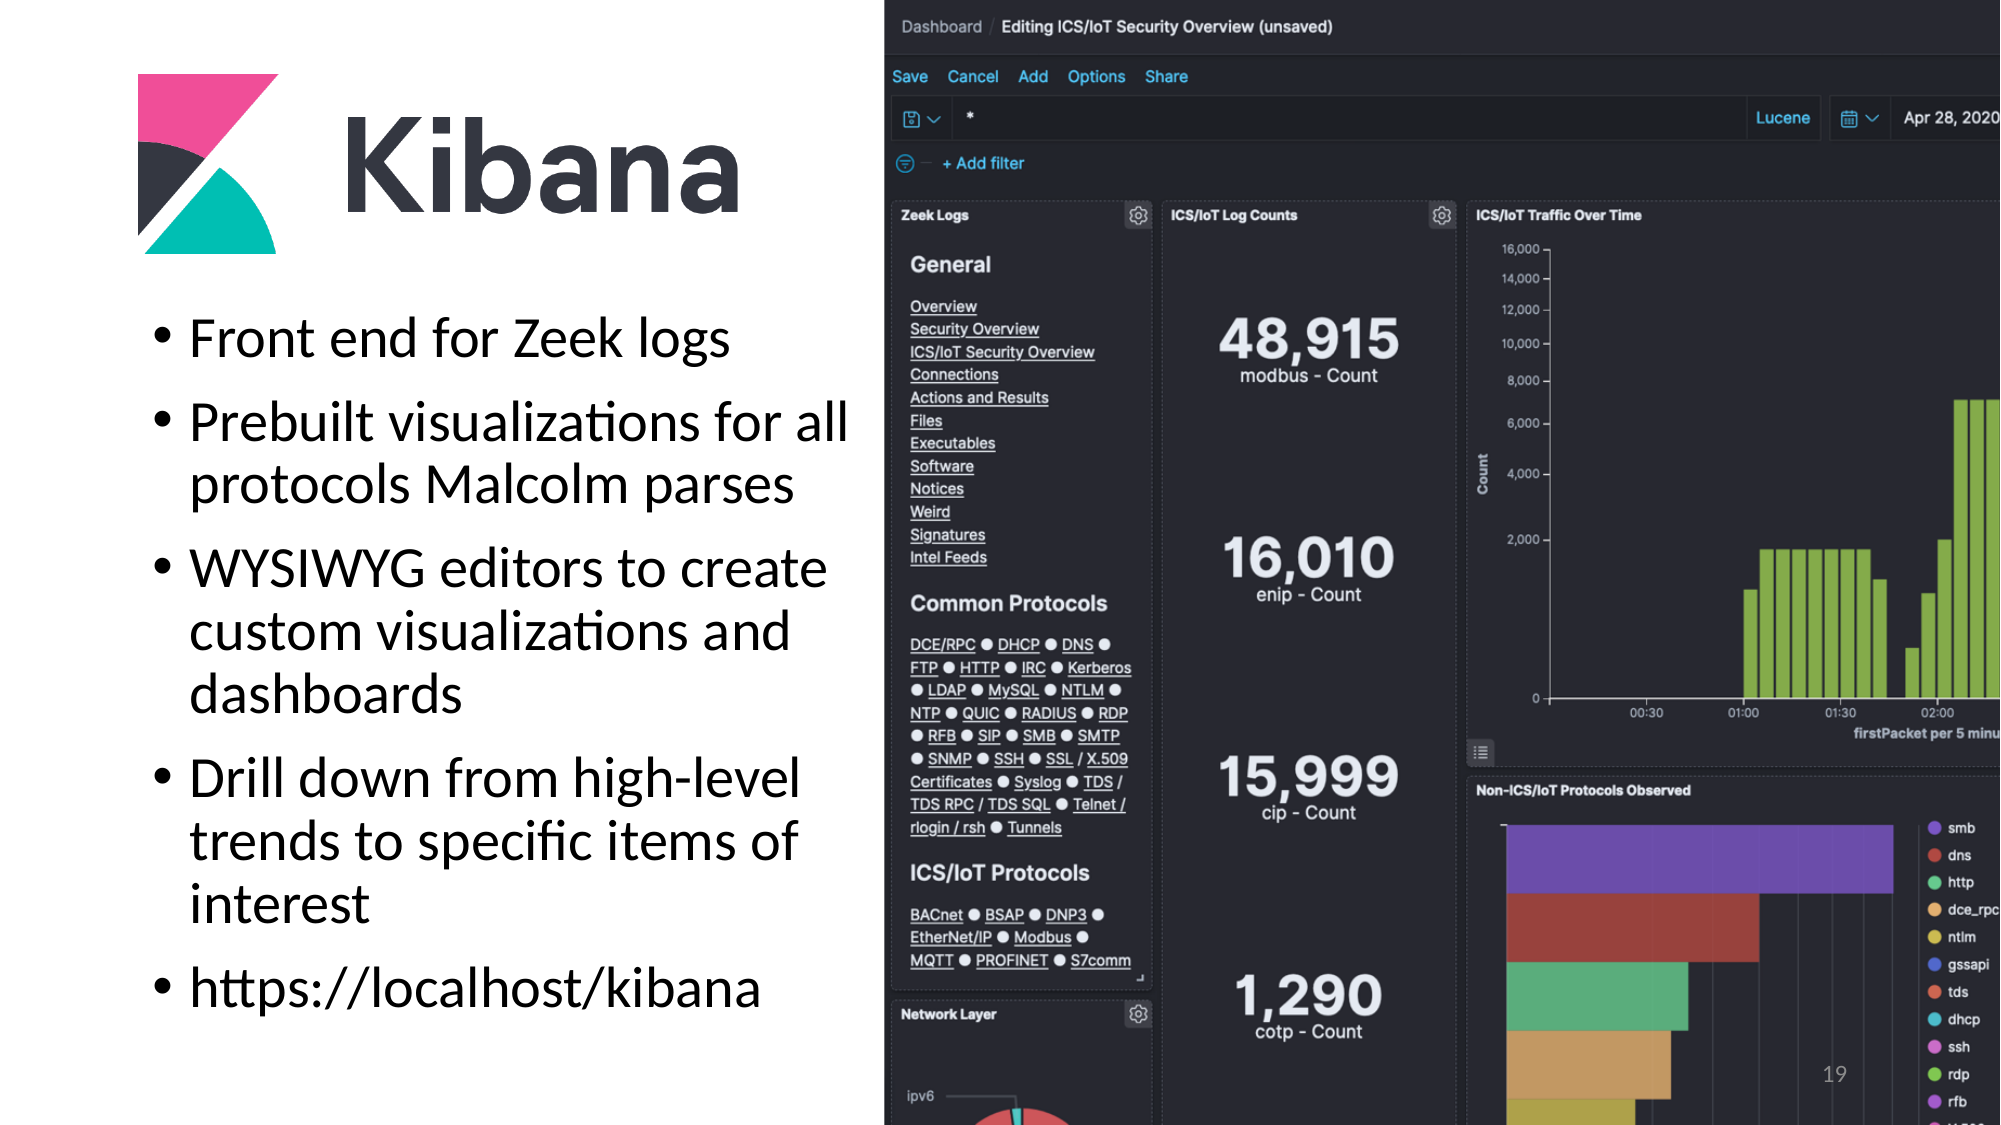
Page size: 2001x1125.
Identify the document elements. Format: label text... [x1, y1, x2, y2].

picture [118, 57, 757, 271]
slide_number <number> [1412, 1042, 1863, 1103]
list Front end for Zeek logs Prebuilt visualizations for all protocols Malcolm parses WYSIWYG editors to create custom visualizations and dashboards Drill down from high-level trends to specific items of interest https://localhost/kibana [137, 299, 912, 1043]
picture [884, 0, 2000, 1125]
